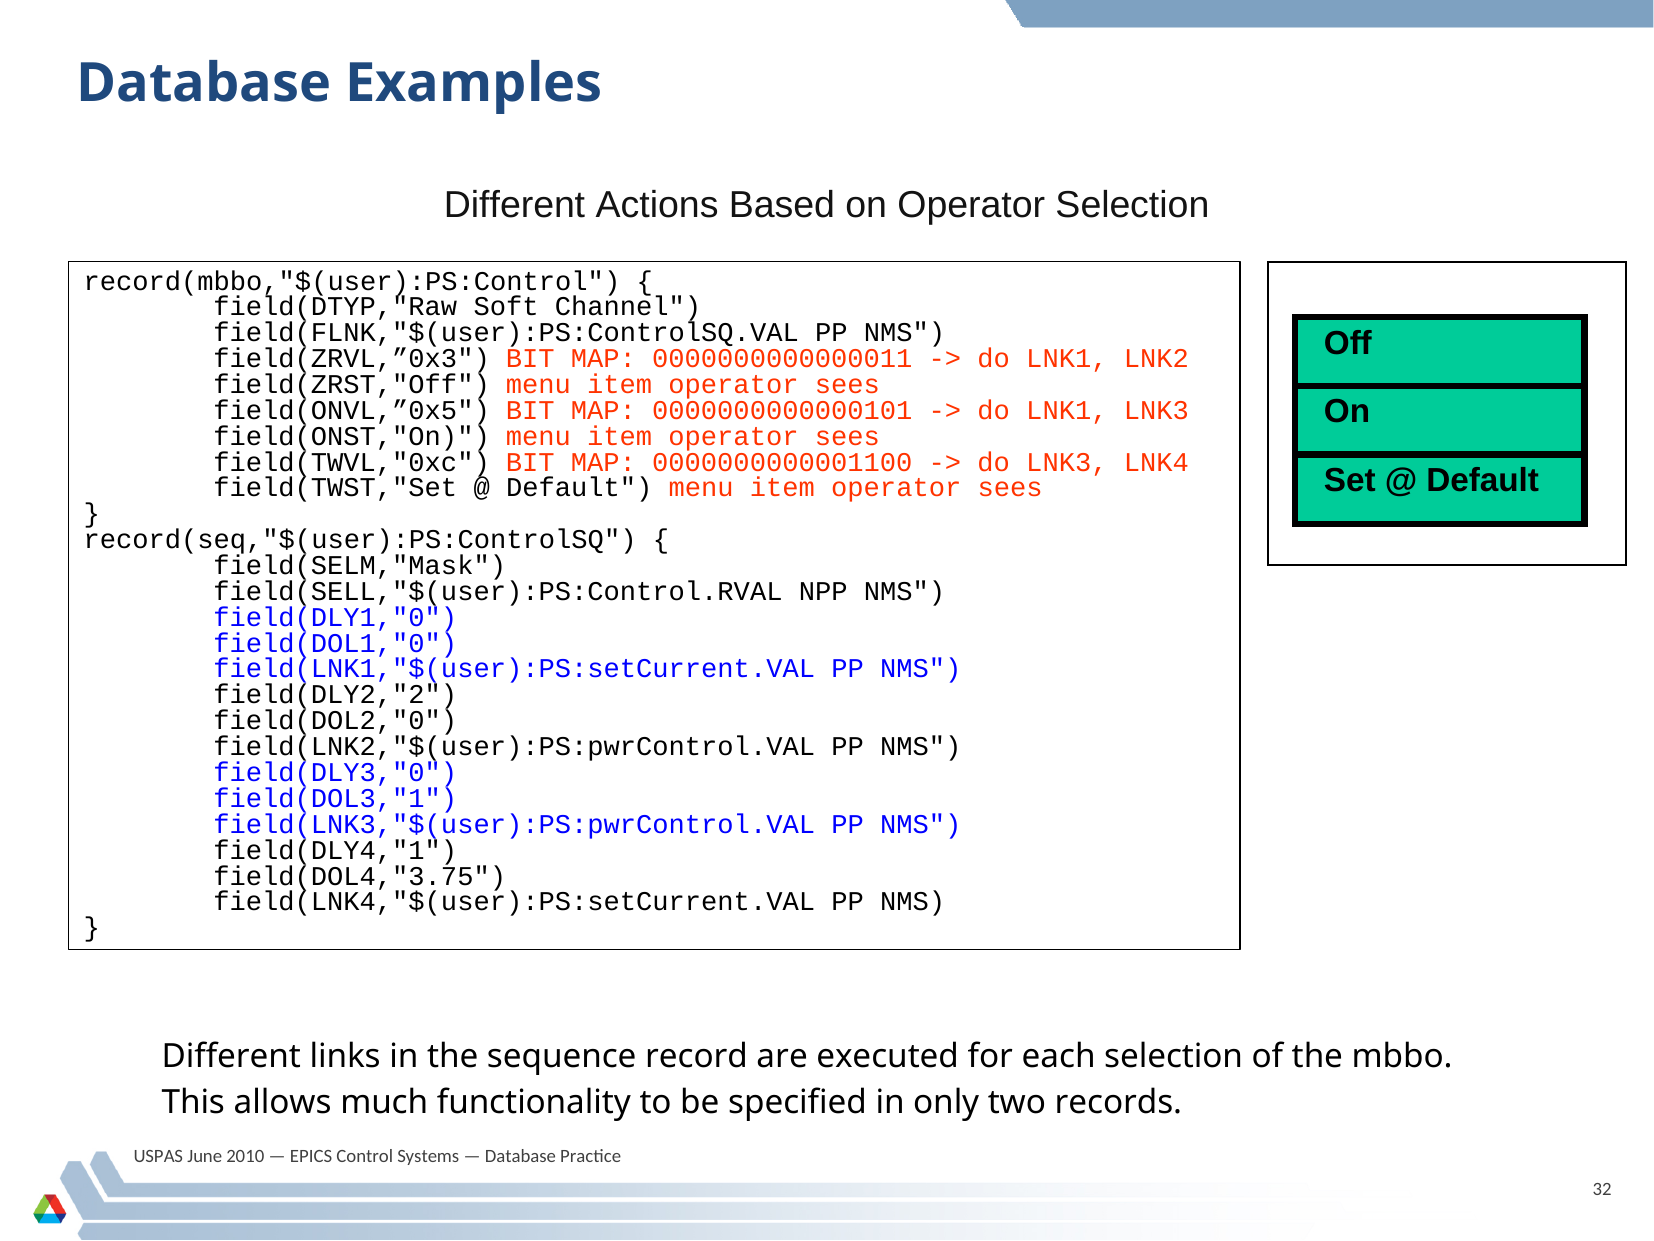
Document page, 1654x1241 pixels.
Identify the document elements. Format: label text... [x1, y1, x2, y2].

picture [0, 0, 1654, 29]
text_box record(mbbo,"$(user):PS:Control") { field(DTYP,"Raw Soft Channel") field(FLNK,"$(user):PS:ControlSQ.VAL PP NMS") field(ZRVL,”0x3") BIT MAP: 0000000000000011 -> do LNK1, LNK2 field(ZRST,"Off") menu item operator sees field(ONVL,”0x5") BIT MAP: 0000000000000101 -> do LNK1, LNK3 field(ONST,"On)") menu item operator sees field(TWVL,"0xc") BIT MAP: 0000000000001100 -> do LNK3, LNK4 field(TWST,"Set @ Default") menu item operator sees } record(seq,"$(user):PS:ControlSQ") { field(SELM,"Mask") field(SELL,"$(user):PS:Control.RVAL NPP NMS") field(DLY1,"0") field(DOL1,"0") field(LNK1,"$(user):PS:setCurrent.VAL PP NMS") field(DLY2,"2") field(DOL2,"0") field(LNK2,"$(user):PS:pwrControl.VAL PP NMS") field(DLY3,"0") field(DOL3,"1") field(LNK3,"$(user):PS:pwrControl.VAL PP NMS") field(DLY4,"1") field(DOL4,"3.75") field(LNK4,"$(user):PS:setCurrent.VAL PP NMS) } [68, 261, 1241, 950]
text_box Off [1309, 320, 1434, 369]
title Database Examples [61, 51, 1500, 123]
text_box Set @ Default [1309, 458, 1581, 507]
text_box On [1309, 389, 1434, 438]
text_box Different Actions Based on Operator Selection [73, 176, 1581, 234]
picture [0, 1143, 1654, 1240]
text_box Different links in the sequence record are executed for each selection of the mbbo. This allows much functionality to be specified in only two records. [146, 1024, 1525, 1131]
